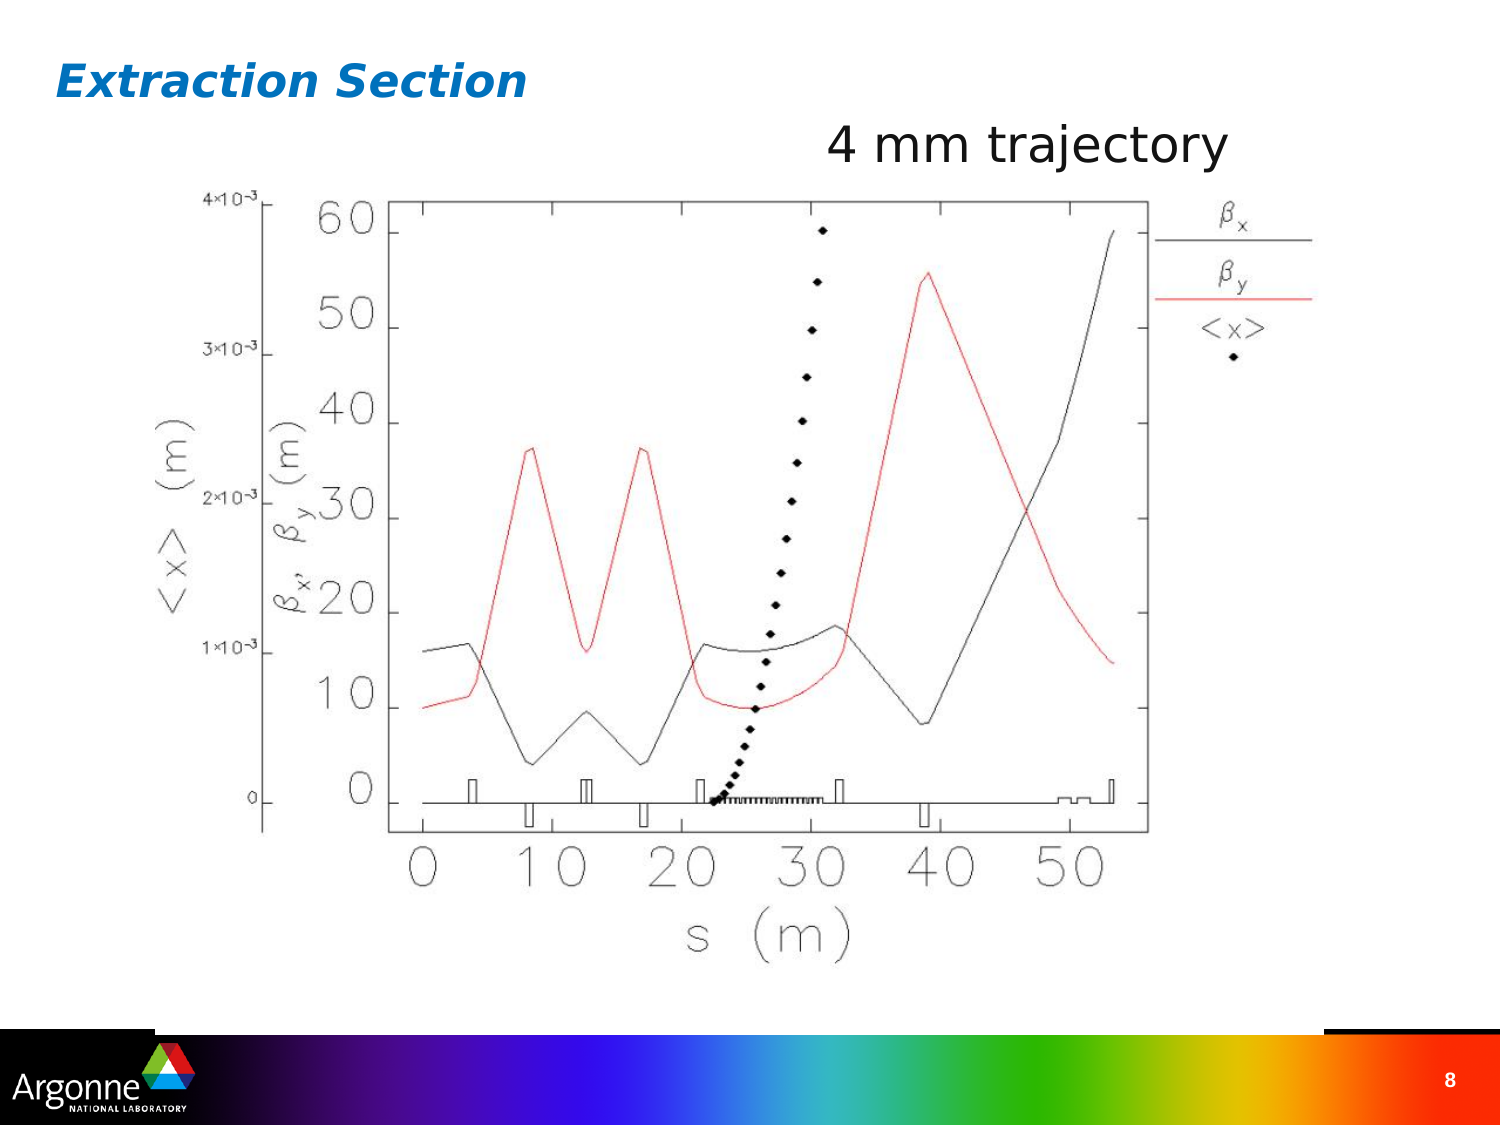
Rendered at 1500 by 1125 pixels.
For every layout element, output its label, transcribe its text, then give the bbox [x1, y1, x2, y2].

picture [0, 134, 1500, 1125]
text_box 4 mm trajectory [811, 108, 1238, 182]
title Extraction Section [55, 54, 1361, 112]
